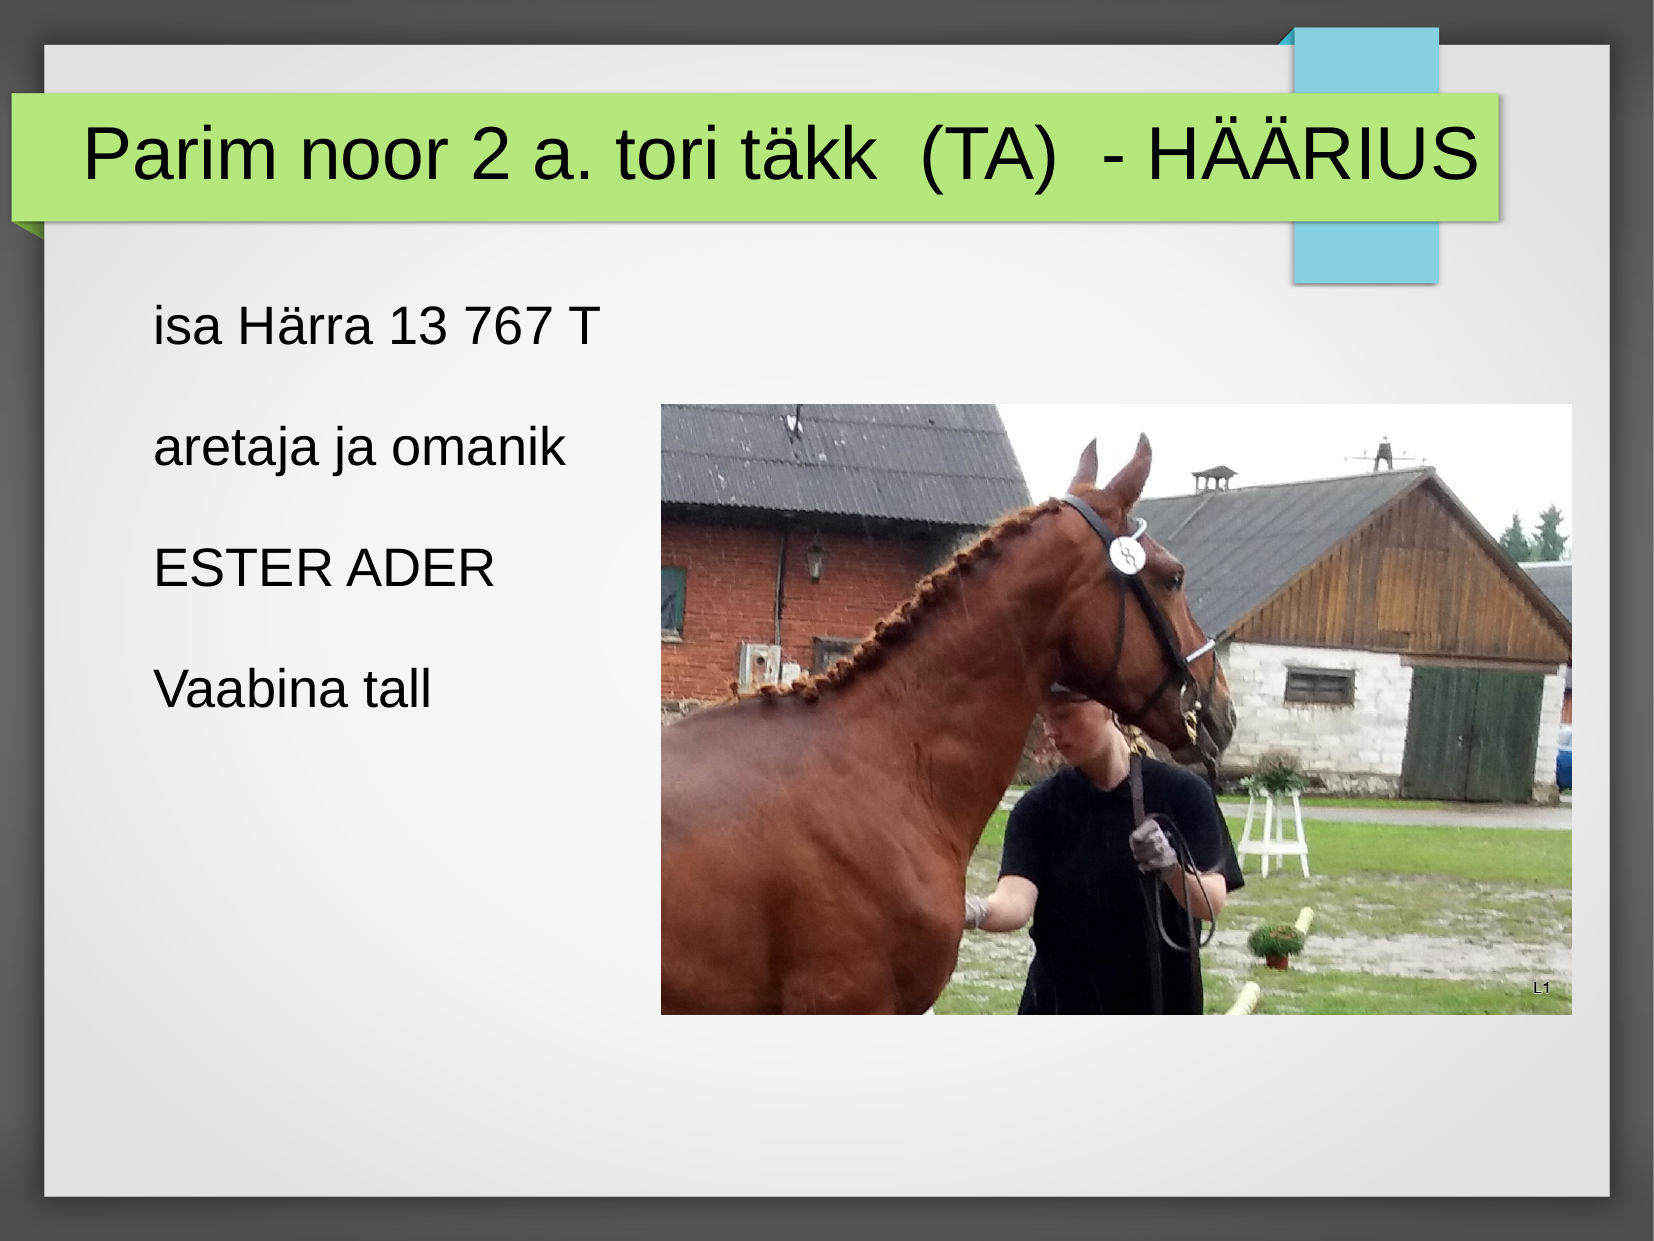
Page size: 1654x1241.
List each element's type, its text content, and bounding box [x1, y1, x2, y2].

title Parim noor 2 a. tori täkk (TA) - HÄÄRIUS [82, 94, 1607, 213]
picture [0, 0, 1654, 1241]
list isa Härra 13 767 T aretaja ja omanik ESTER ADER Vaabina tall [82, 295, 809, 1015]
